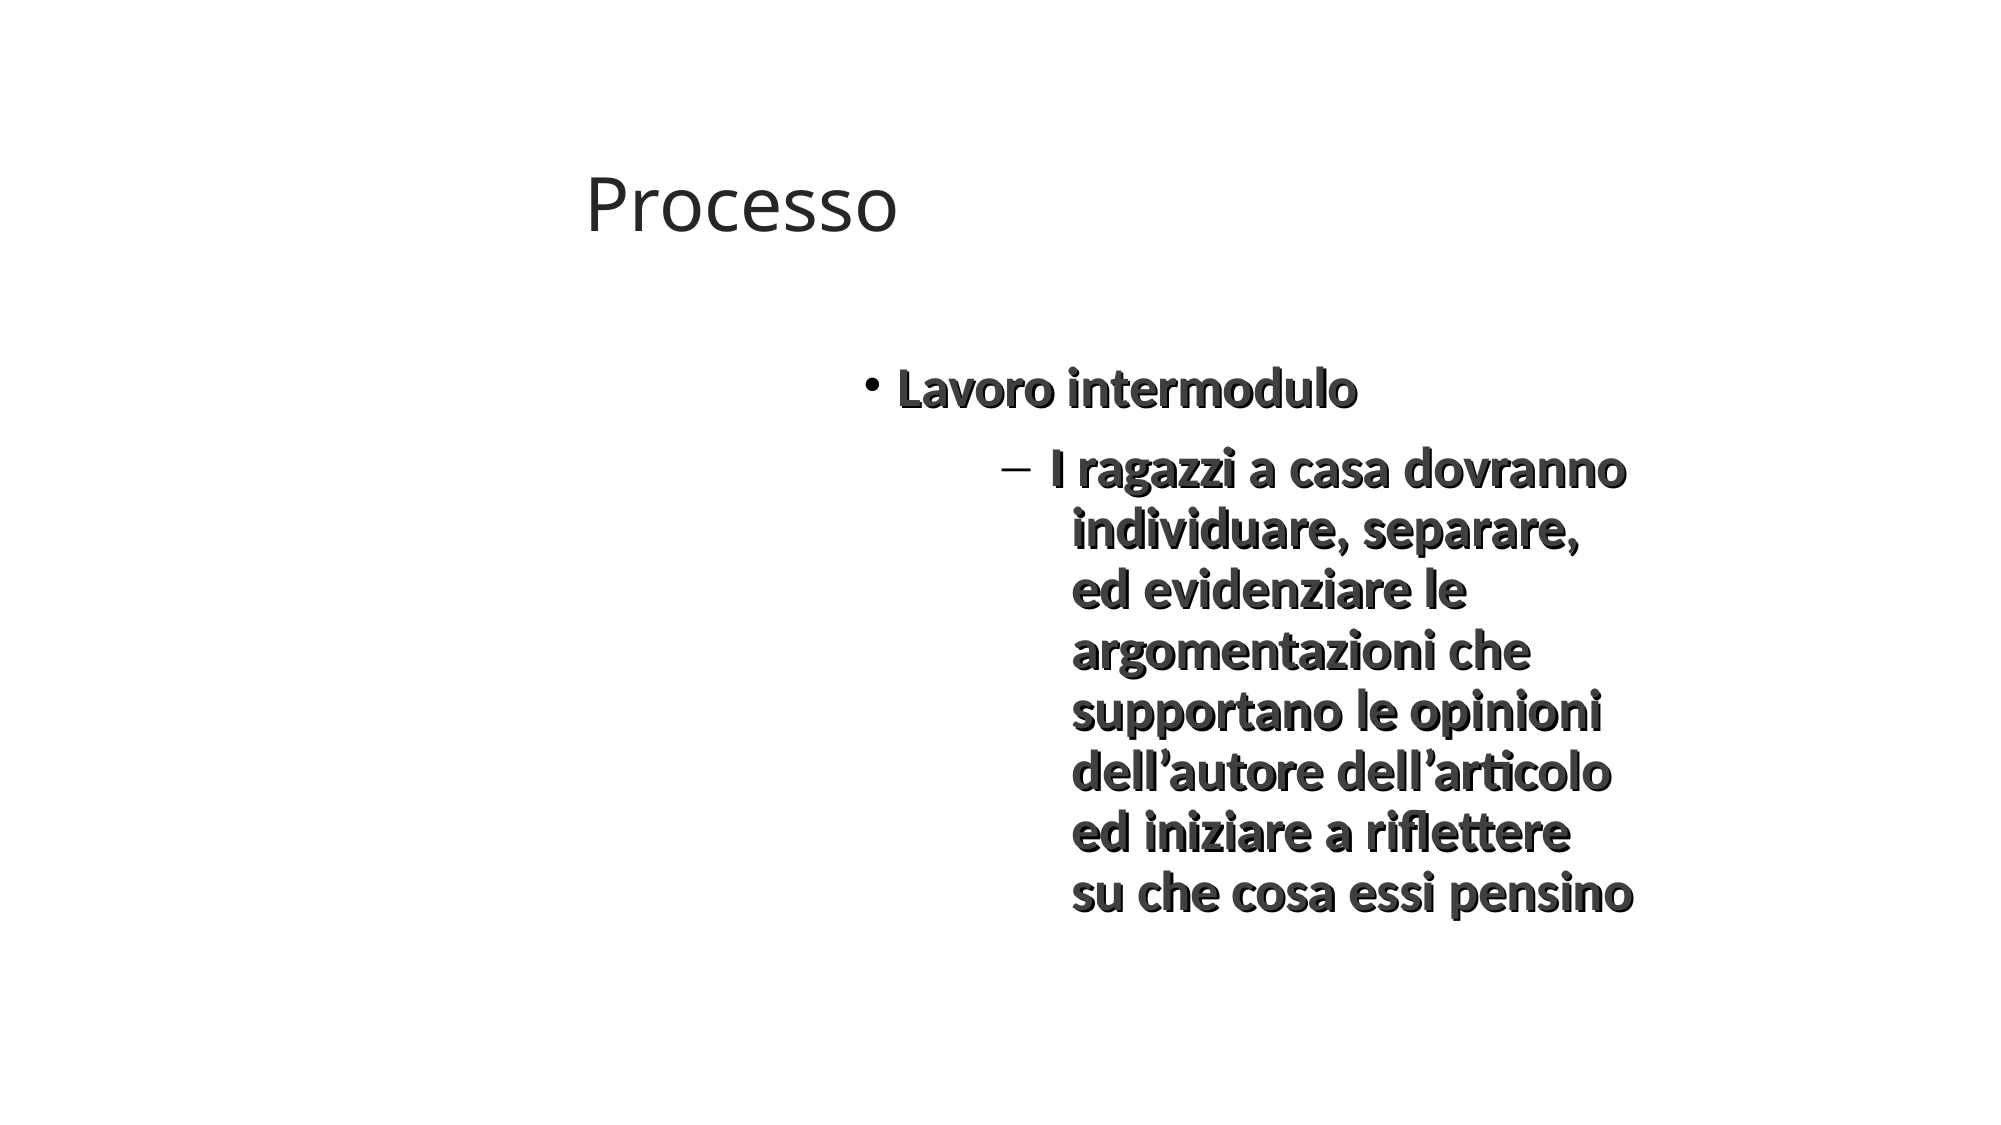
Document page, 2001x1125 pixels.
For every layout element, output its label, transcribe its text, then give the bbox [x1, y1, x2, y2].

title Processo [569, 102, 1651, 313]
list Lavoro intermodulo I ragazzi a casa dovranno individuare, separare, ed evidenziare le argomentazioni che supportano le opinioni dell’autore dell’articolo ed iniziare a riflettere su che cosa essi pensino [568, 350, 1651, 970]
